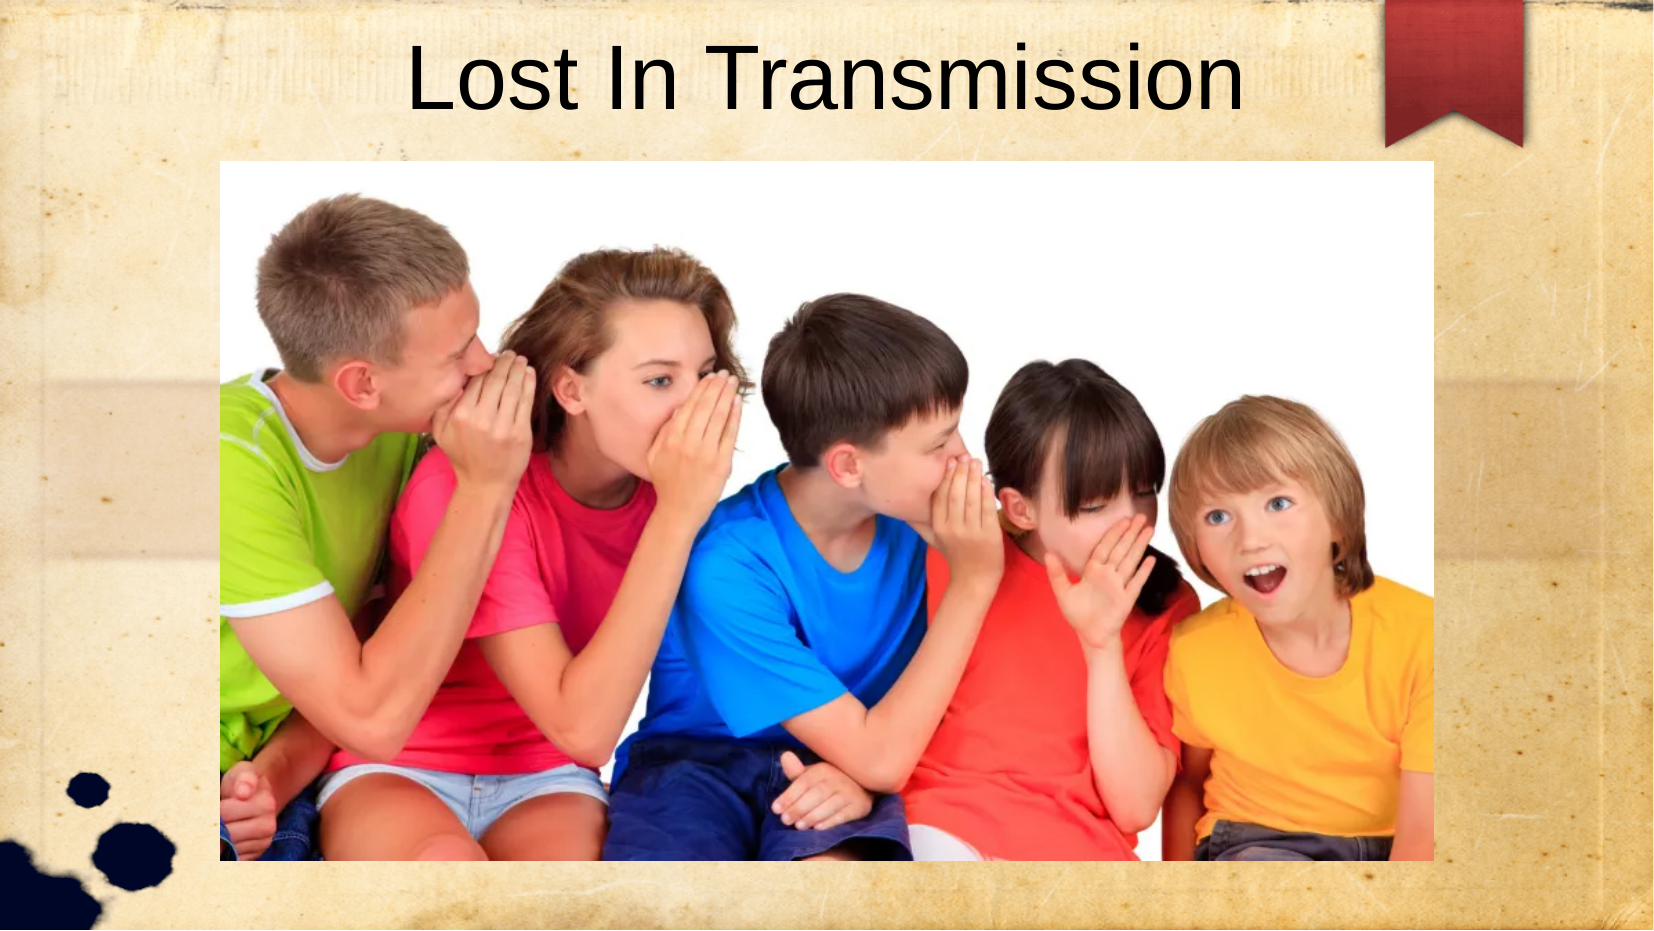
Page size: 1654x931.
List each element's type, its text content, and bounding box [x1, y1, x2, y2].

picture [0, 0, 1654, 930]
title Lost In Transmission [82, 0, 1571, 156]
